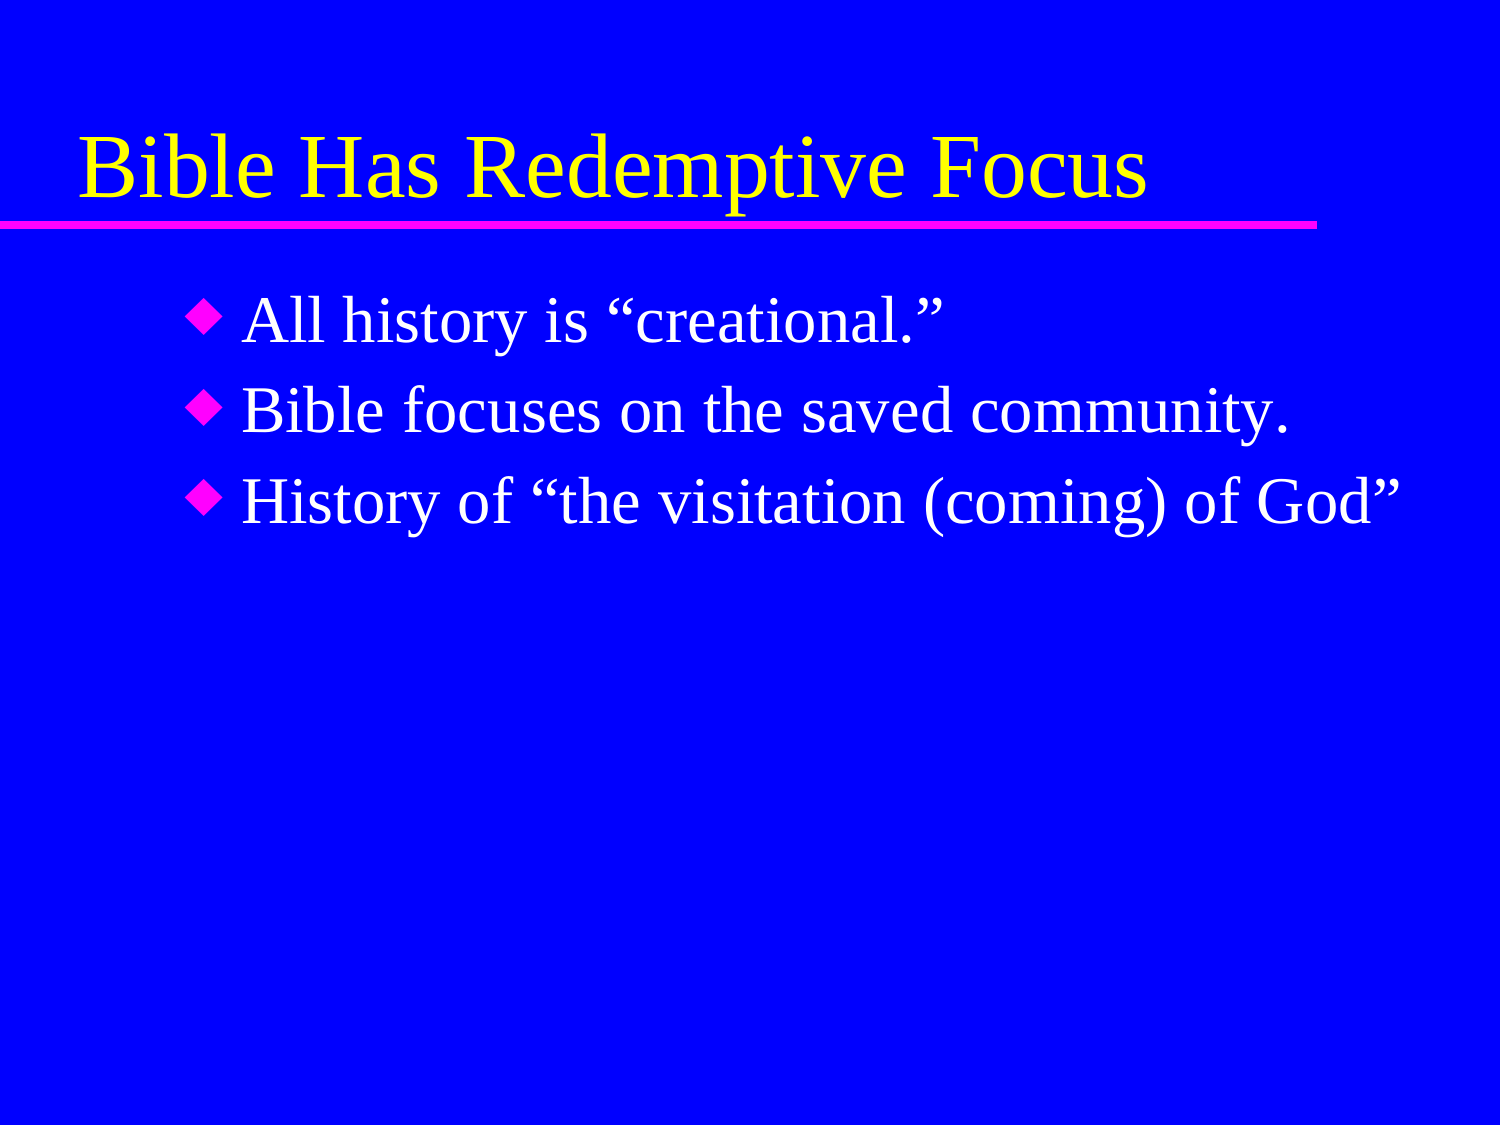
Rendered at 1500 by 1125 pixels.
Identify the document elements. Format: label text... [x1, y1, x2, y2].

title Bible Has Redemptive Focus [62, 43, 1338, 225]
list All history is “creational.” Bible focuses on the saved community. History of “the visitation (coming) of God” [169, 274, 1438, 751]
